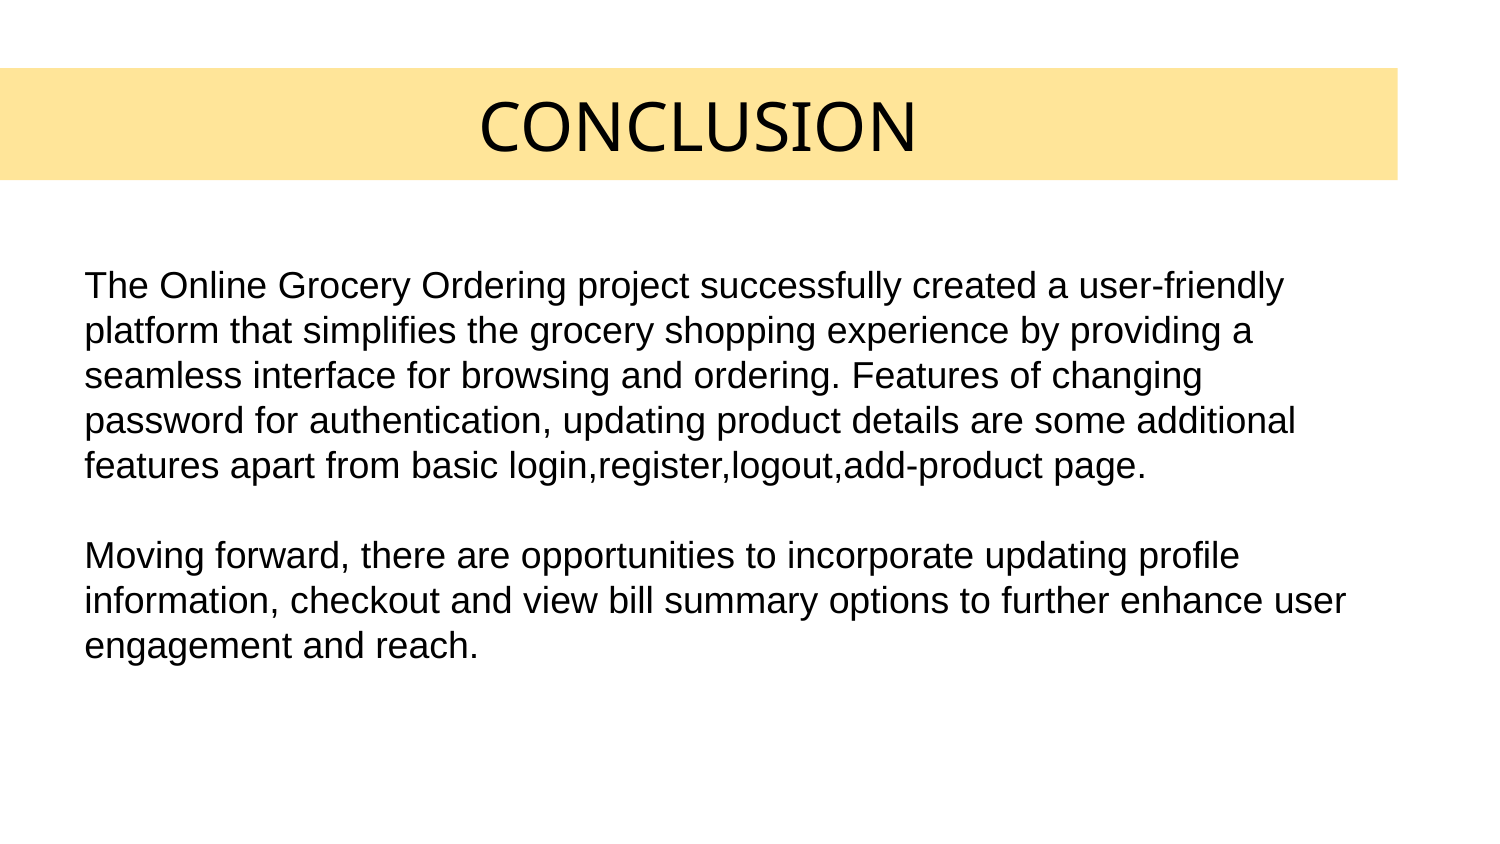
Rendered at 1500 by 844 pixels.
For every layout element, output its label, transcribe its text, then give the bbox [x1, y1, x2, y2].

title CONCLUSION [0, 68, 1398, 181]
text_box The Online Grocery Ordering project successfully created a user-friendly platform that simplifies the grocery shopping experience by providing a seamless interface for browsing and ordering. Features of changing password for authentication, updating product details are some additional features apart from basic login,register,logout,add-product page. Moving forward, there are opportunities to incorporate updating profile information, checkout and view bill summary options to further enhance user engagement and reach. [69, 246, 1367, 671]
